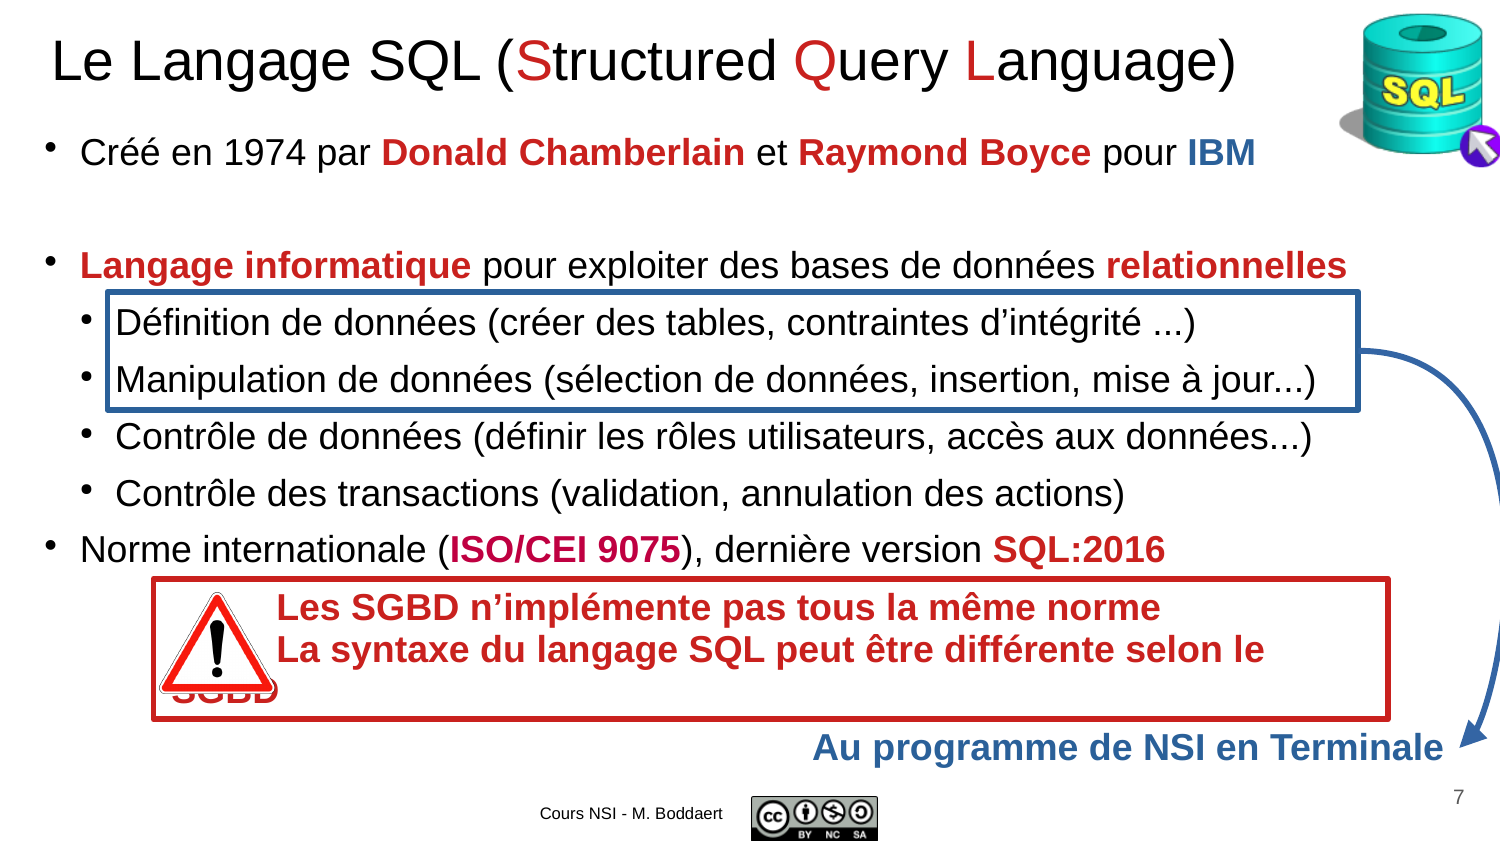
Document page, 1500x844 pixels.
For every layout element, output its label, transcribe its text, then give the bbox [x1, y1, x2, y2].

text_box Au programme de NSI en Terminale [797, 718, 1444, 778]
title Le Langage SQL (Structured Query Language) [51, 13, 1334, 108]
picture [159, 592, 275, 694]
picture [751, 796, 878, 841]
picture [1334, 0, 1500, 169]
slide_number <numéro> [1389, 764, 1480, 830]
text_box Créé en 1974 par Donald Chamberlain et Raymond Boyce pour IBM Langage informatique pour exploiter des bases de données relationnelles Définition de données (créer des tables, contraintes d’intégrité ...) Manipulation de données (sélection de données, insertion, mise à jour...) Contrôle de données (définir les rôles utilisateurs, accès aux données...) Contrôle des transactions (validation, annulation des actions) Norme internationale (ISO/CEI 9075), dernière version SQL:2016 [29, 120, 1477, 760]
text_box Créé en 1974 par Donald Chamberlain et Raymond Boyce pour IBM Langage informatique pour exploiter des bases de données relationnelles Définition de données (créer des tables, contraintes d’intégrité ...) Manipulation de données (sélection de données, insertion, mise à jour...) Contrôle de données (définir les rôles utilisateurs, accès aux données...) Contrôle des transactions (validation, annulation des actions) Norme internationale (ISO/CEI 9075), dernière version SQL:2016 [110, 295, 1355, 407]
